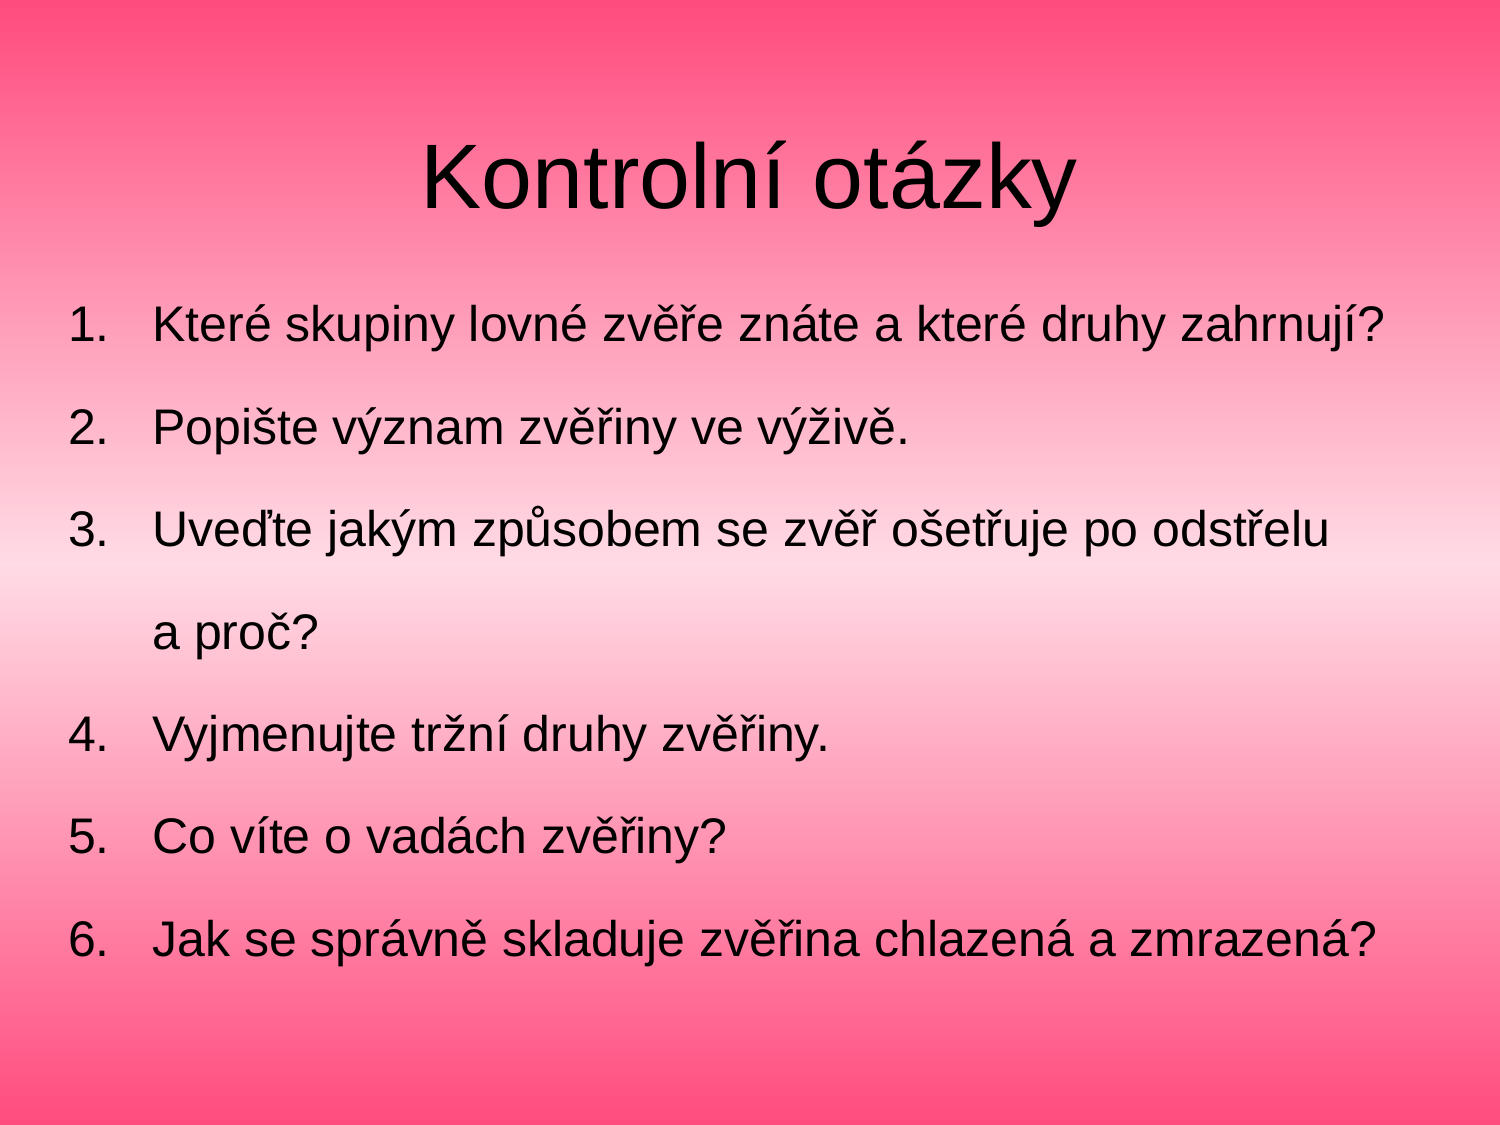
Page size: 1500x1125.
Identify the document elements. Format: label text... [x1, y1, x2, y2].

title Kontrolní otázky [112, 101, 1388, 243]
list Které skupiny lovné zvěře znáte a které druhy zahrnují? Popište význam zvěřiny ve výživě. Uveďte jakým způsobem se zvěř ošetřuje po odstřelu a proč? 4. Vyjmenujte tržní druhy zvěřiny. 5. Co víte o vadách zvěřiny? 6. Jak se správně skladuje zvěřina chlazená a zmrazená? [53, 254, 1424, 1063]
